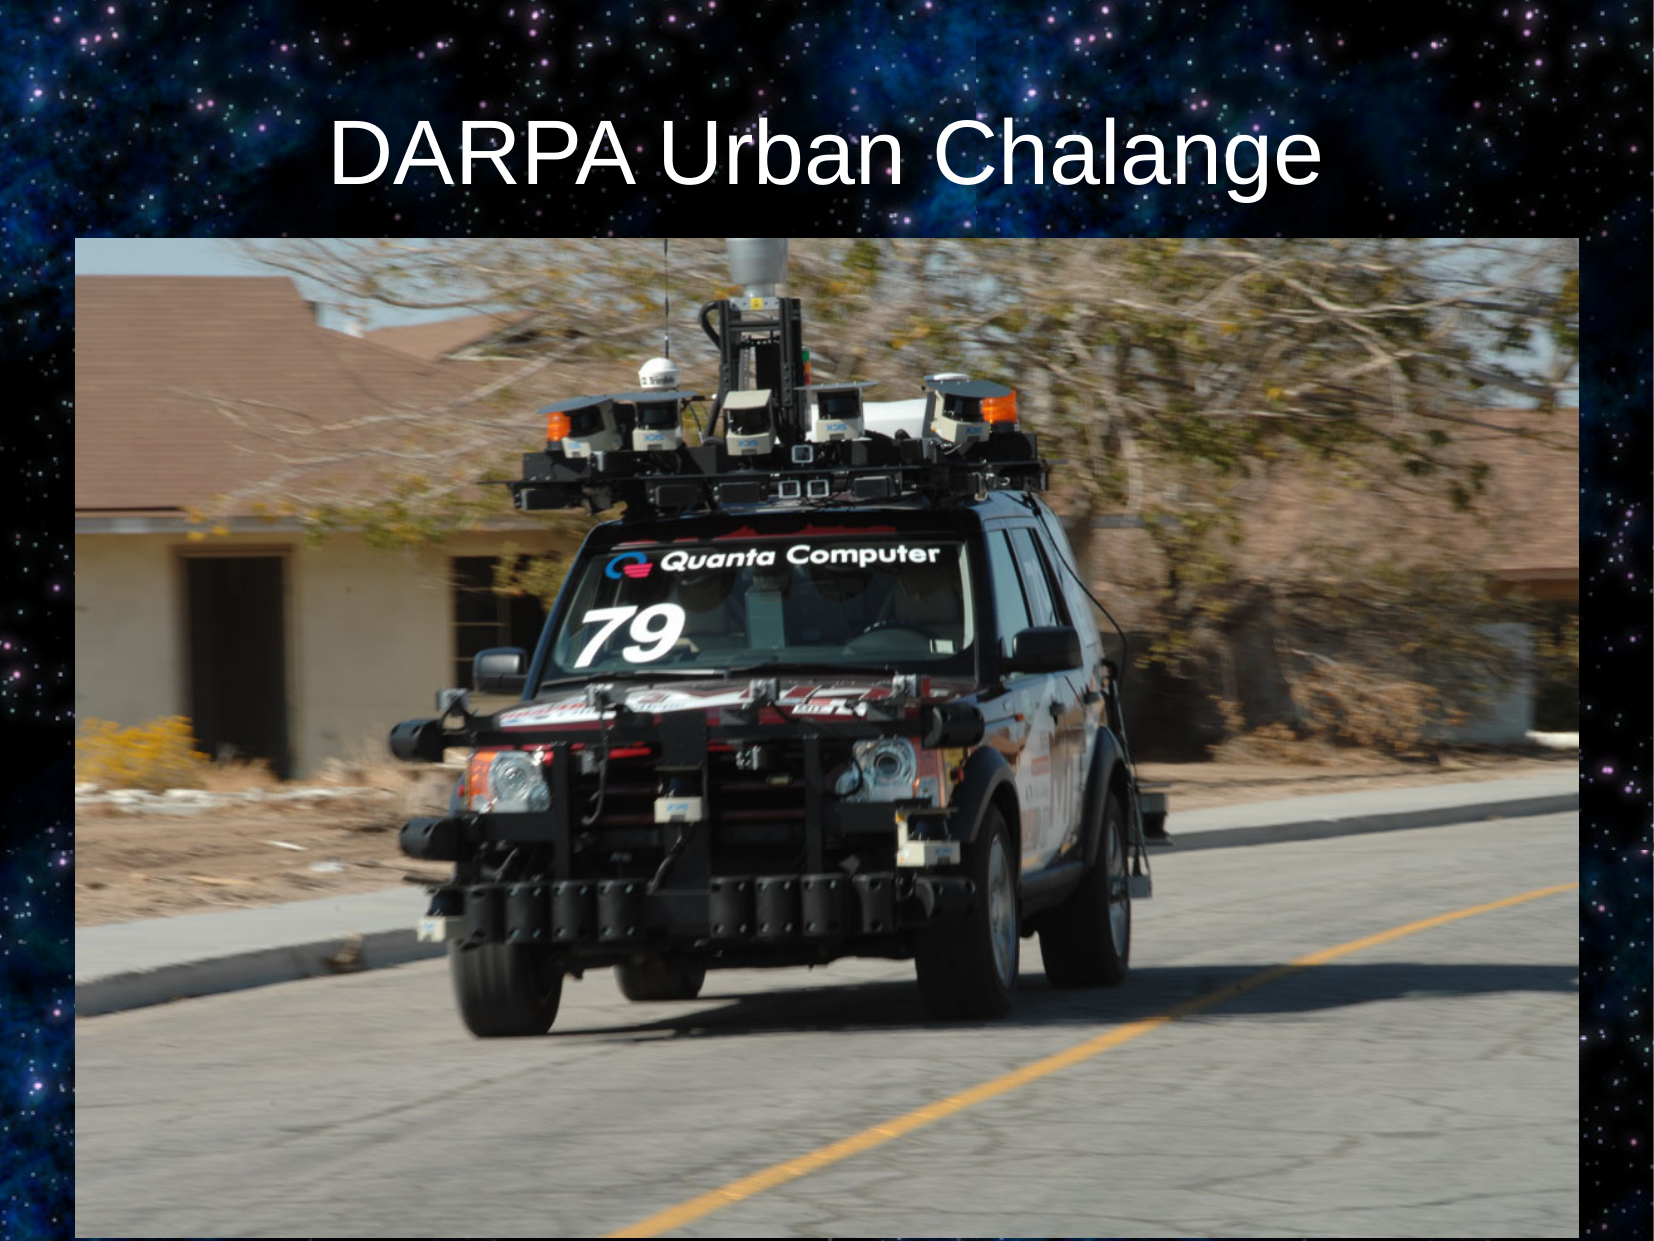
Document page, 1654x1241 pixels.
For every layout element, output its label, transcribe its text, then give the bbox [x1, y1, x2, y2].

picture [0, 0, 1654, 1241]
title DARPA Urban Chalange [82, 56, 1571, 238]
